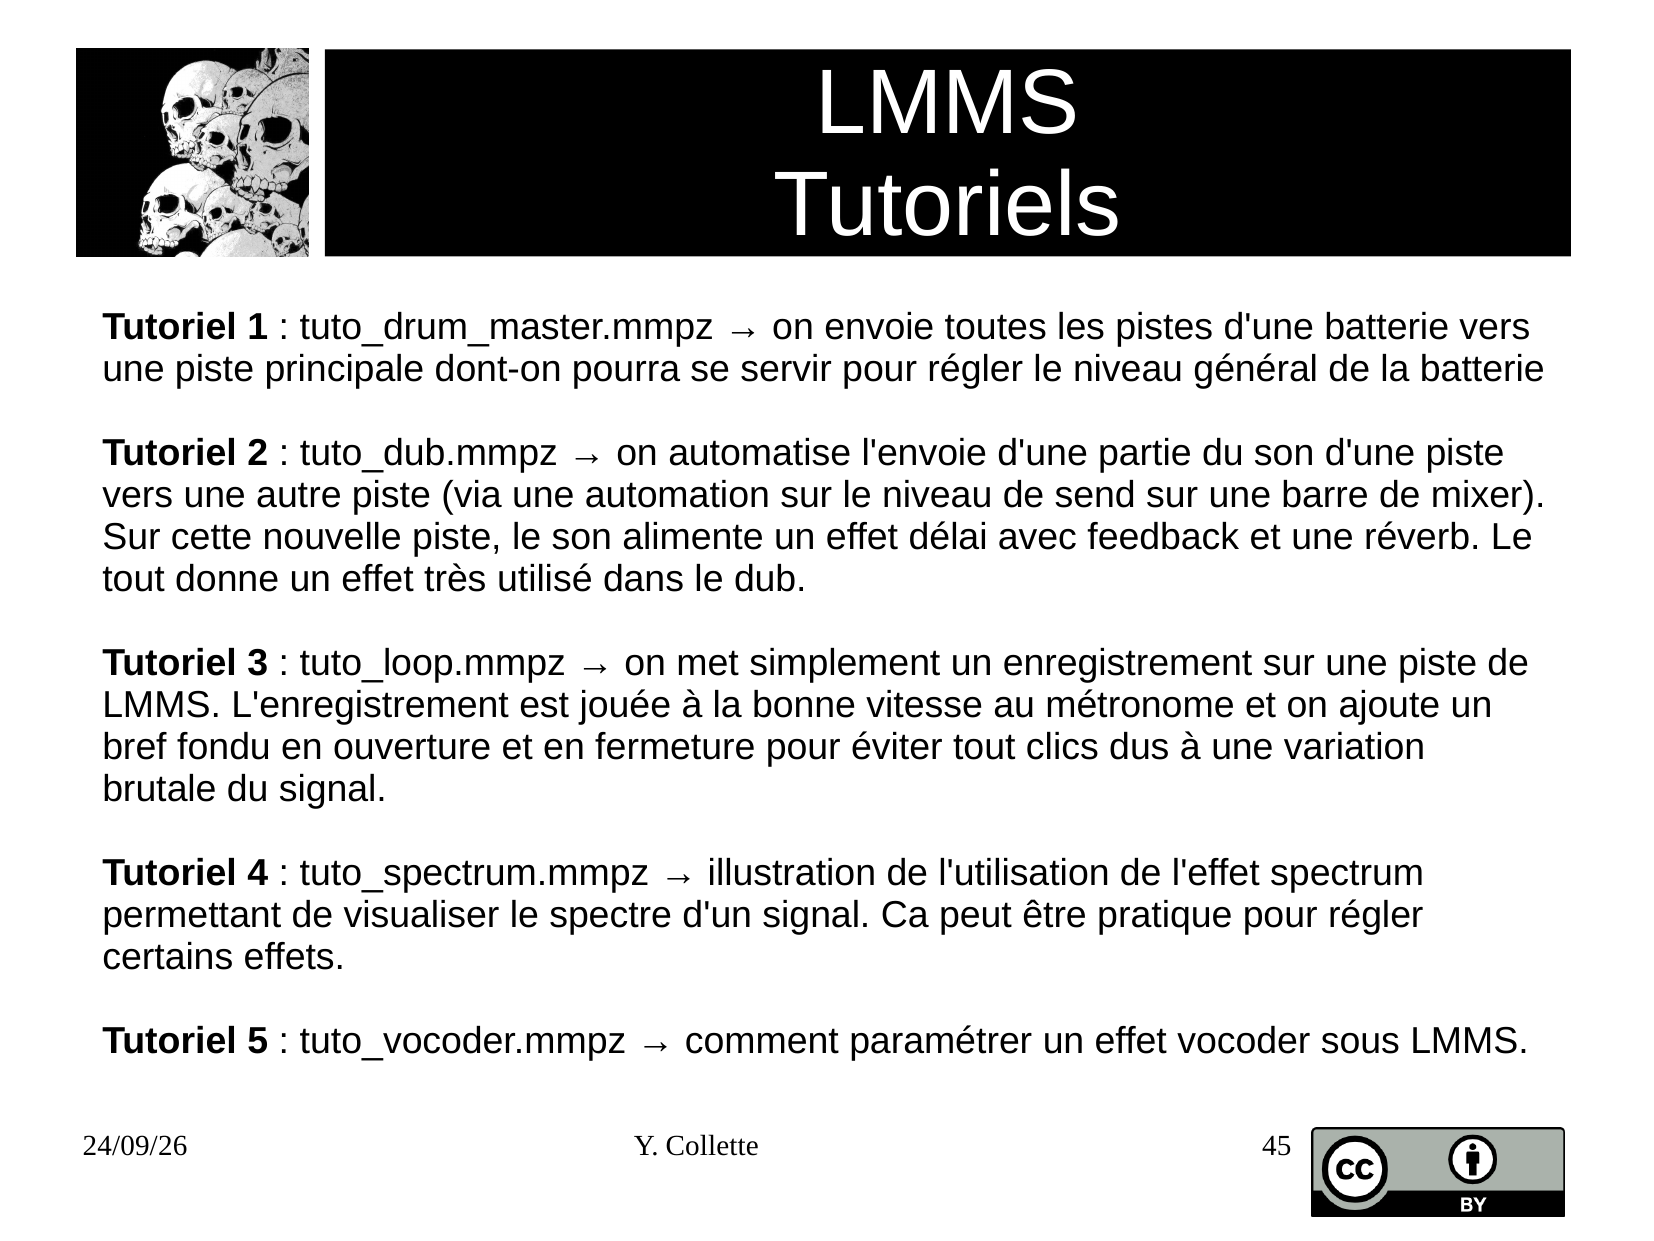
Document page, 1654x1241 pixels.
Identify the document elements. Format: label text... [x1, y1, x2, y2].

picture [1311, 1127, 1565, 1217]
title LMMS Tutoriels [324, 49, 1571, 257]
picture [76, 48, 309, 257]
text_box Tutoriel 1 : tuto_drum_master.mmpz → on envoie toutes les pistes d'une batterie vers une piste principale dont-on pourra se servir pour régler le niveau général de la batterie Tutoriel 2 : tuto_dub.mmpz → on automatise l'envoie d'une partie du son d'une piste vers une autre piste (via une automation sur le niveau de send sur une barre de mixer). Sur cette nouvelle piste, le son alimente un effet délai avec feedback et une réverb. Le tout donne un effet très utilisé dans le dub. Tutoriel 3 : tuto_loop.mmpz → on met simplement un enregistrement sur une piste de LMMS. L'enregistrement est jouée à la bonne vitesse au métronome et on ajoute un bref fondu en ouverture et en fermeture pour éviter tout clics dus à une variation brutale du signal. Tutoriel 4 : tuto_spectrum.mmpz → illustration de l'utilisation de l'effet spectrum permettant de visualiser le spectre d'un signal. Ca peut être pratique pour régler certains effets. Tutoriel 5 : tuto_vocoder.mmpz → comment paramétrer un effet vocoder sous LMMS. [87, 298, 1565, 1069]
